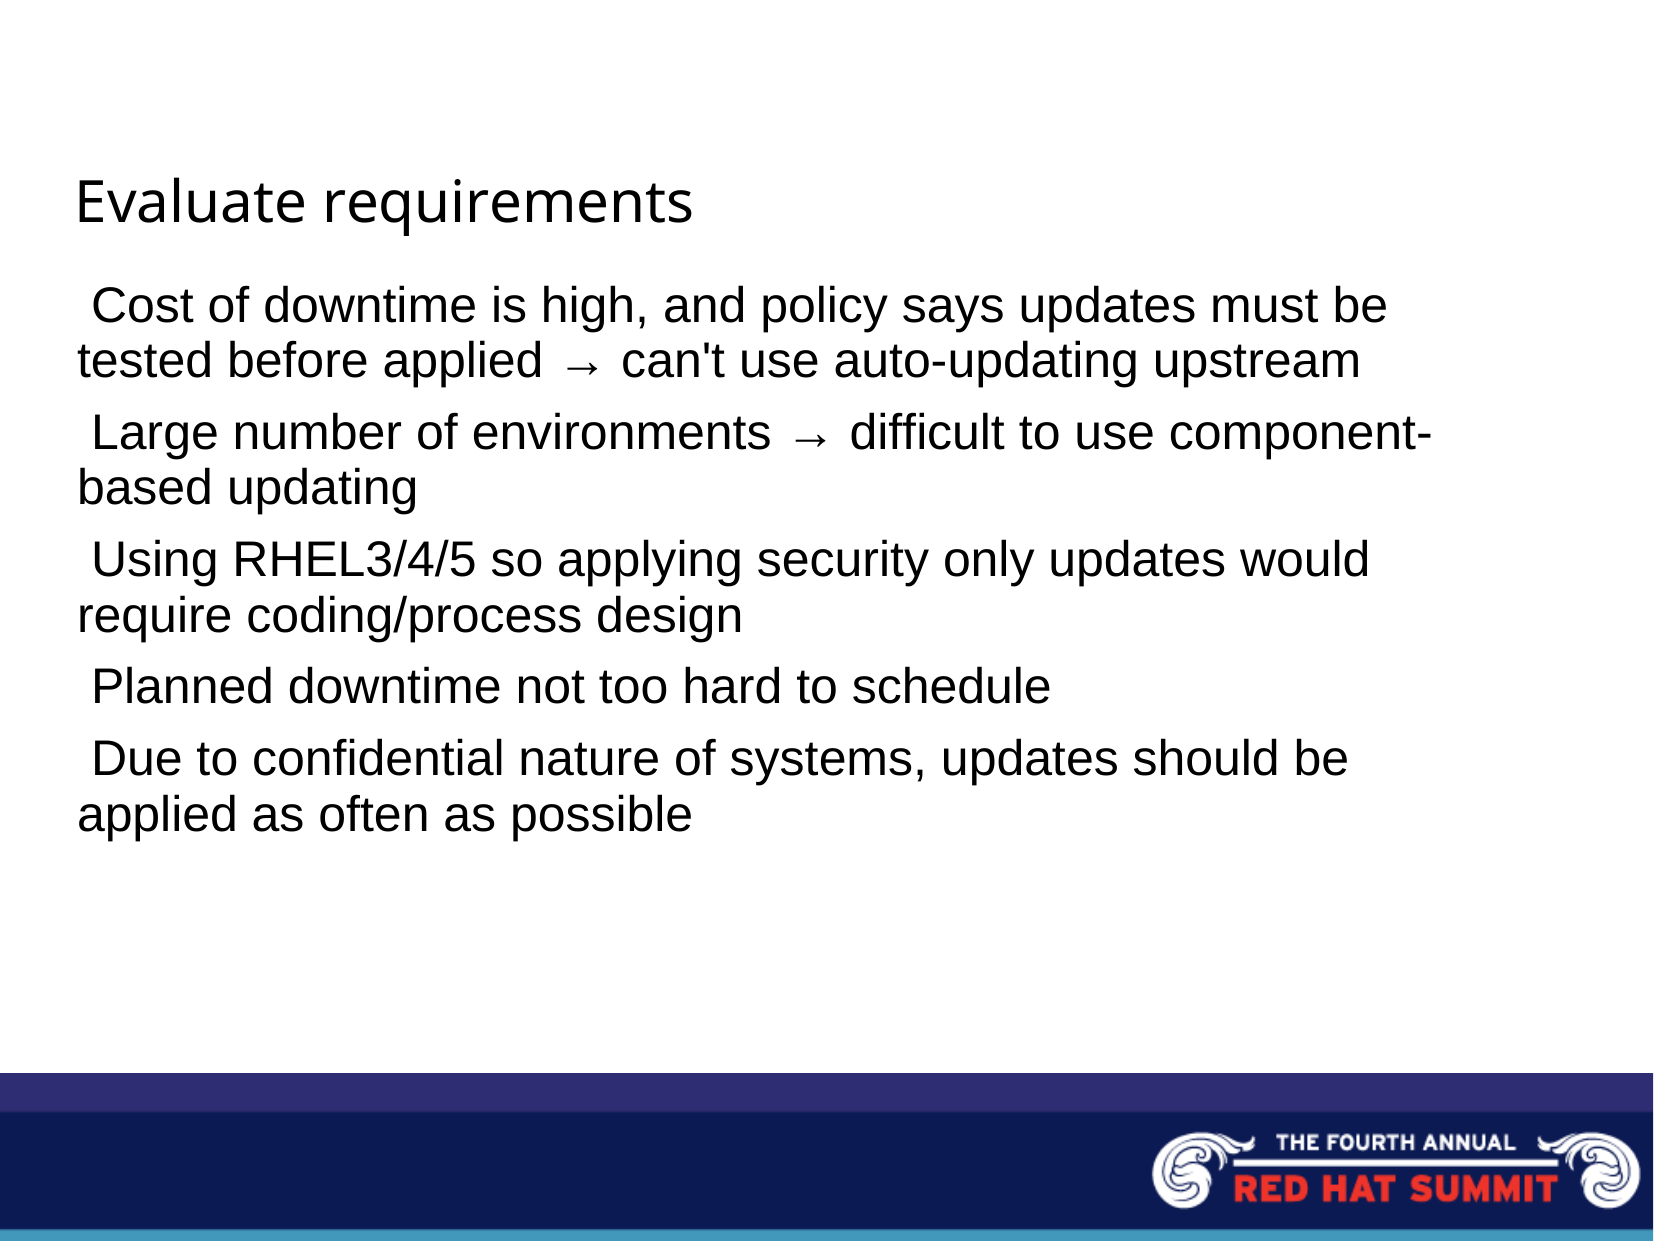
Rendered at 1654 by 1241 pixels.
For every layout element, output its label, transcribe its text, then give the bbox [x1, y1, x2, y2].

list Cost of downtime is high, and policy says updates must be tested before applied → can't use auto-updating upstream Large number of environments → difficult to use component-based updating Using RHEL3/4/5 so applying security only updates would require coding/process design Planned downtime not too hard to schedule Due to confidential nature of systems, updates should be applied as often as possible [77, 276, 1500, 1186]
title Evaluate requirements [74, 140, 1506, 259]
picture [0, 1073, 1654, 1241]
